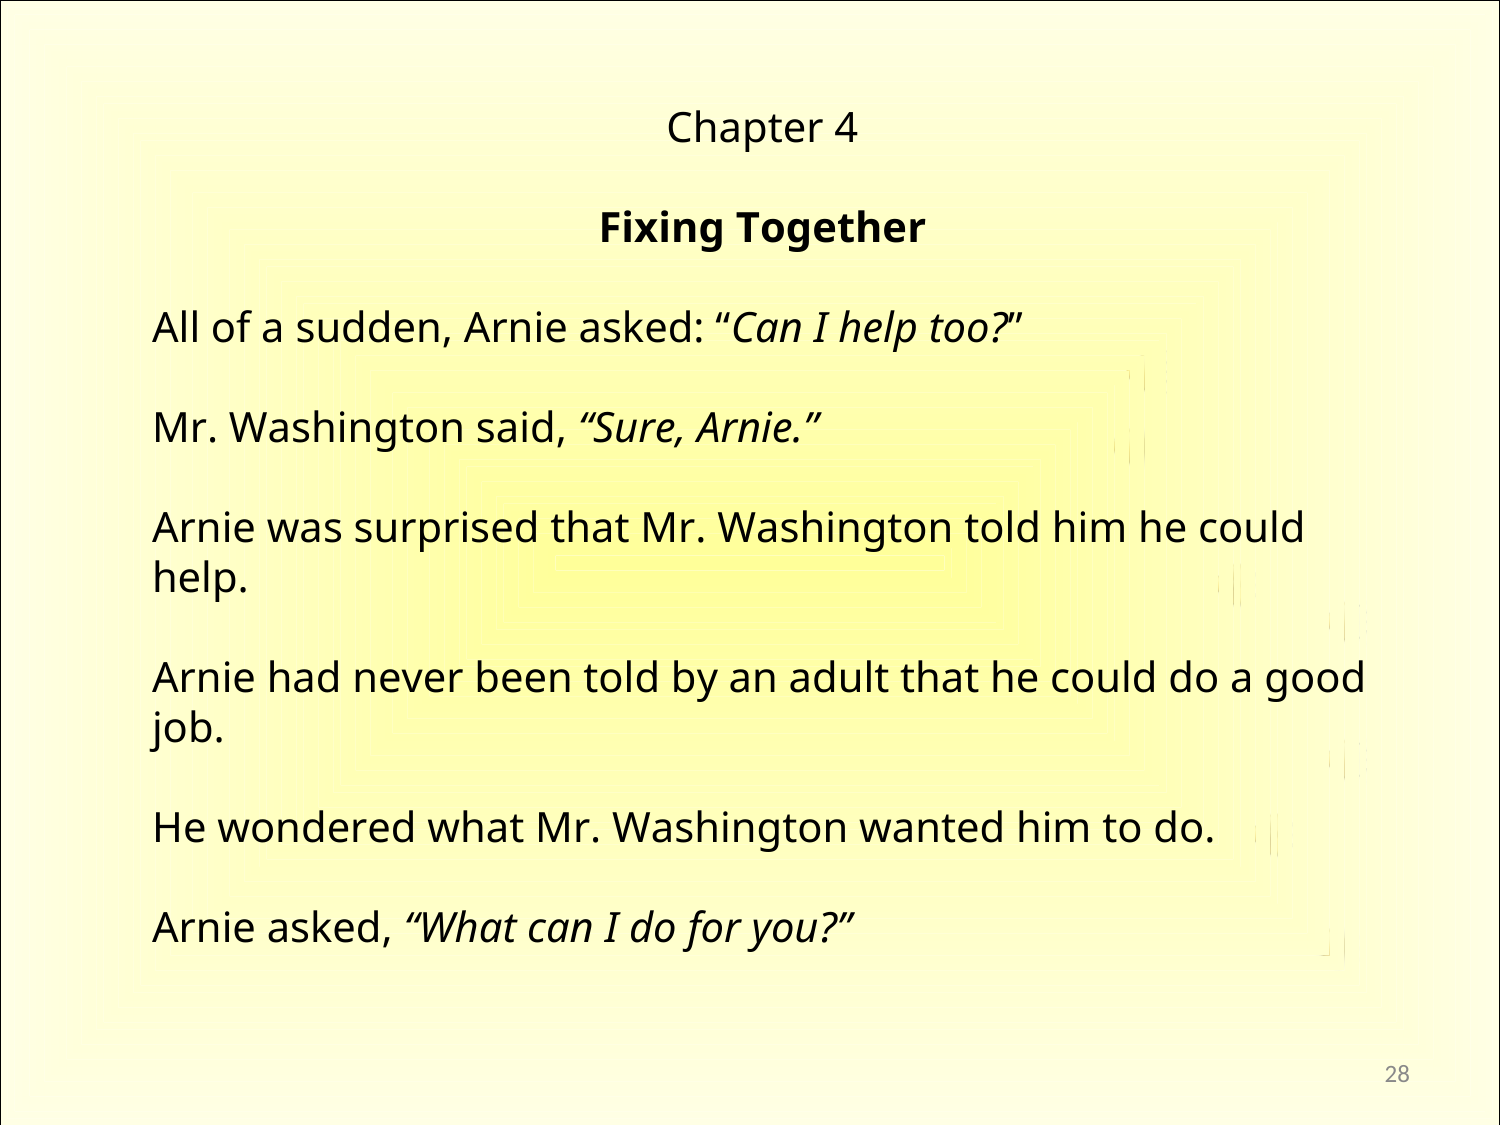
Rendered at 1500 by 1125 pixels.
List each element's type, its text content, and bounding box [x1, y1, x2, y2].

text_box Chapter 4 Fixing Together All of a sudden, Arnie asked: “Can I help too?” Mr. Washington said, “Sure, Arnie.” Arnie was surprised that Mr. Washington told him he could help. Arnie had never been told by an adult that he could do a good job. He wondered what Mr. Washington wanted him to do. Arnie asked, “What can I do for you?” [137, 92, 1388, 959]
text_box <number> [1074, 1042, 1426, 1103]
text_box [0, 0, 1500, 1125]
